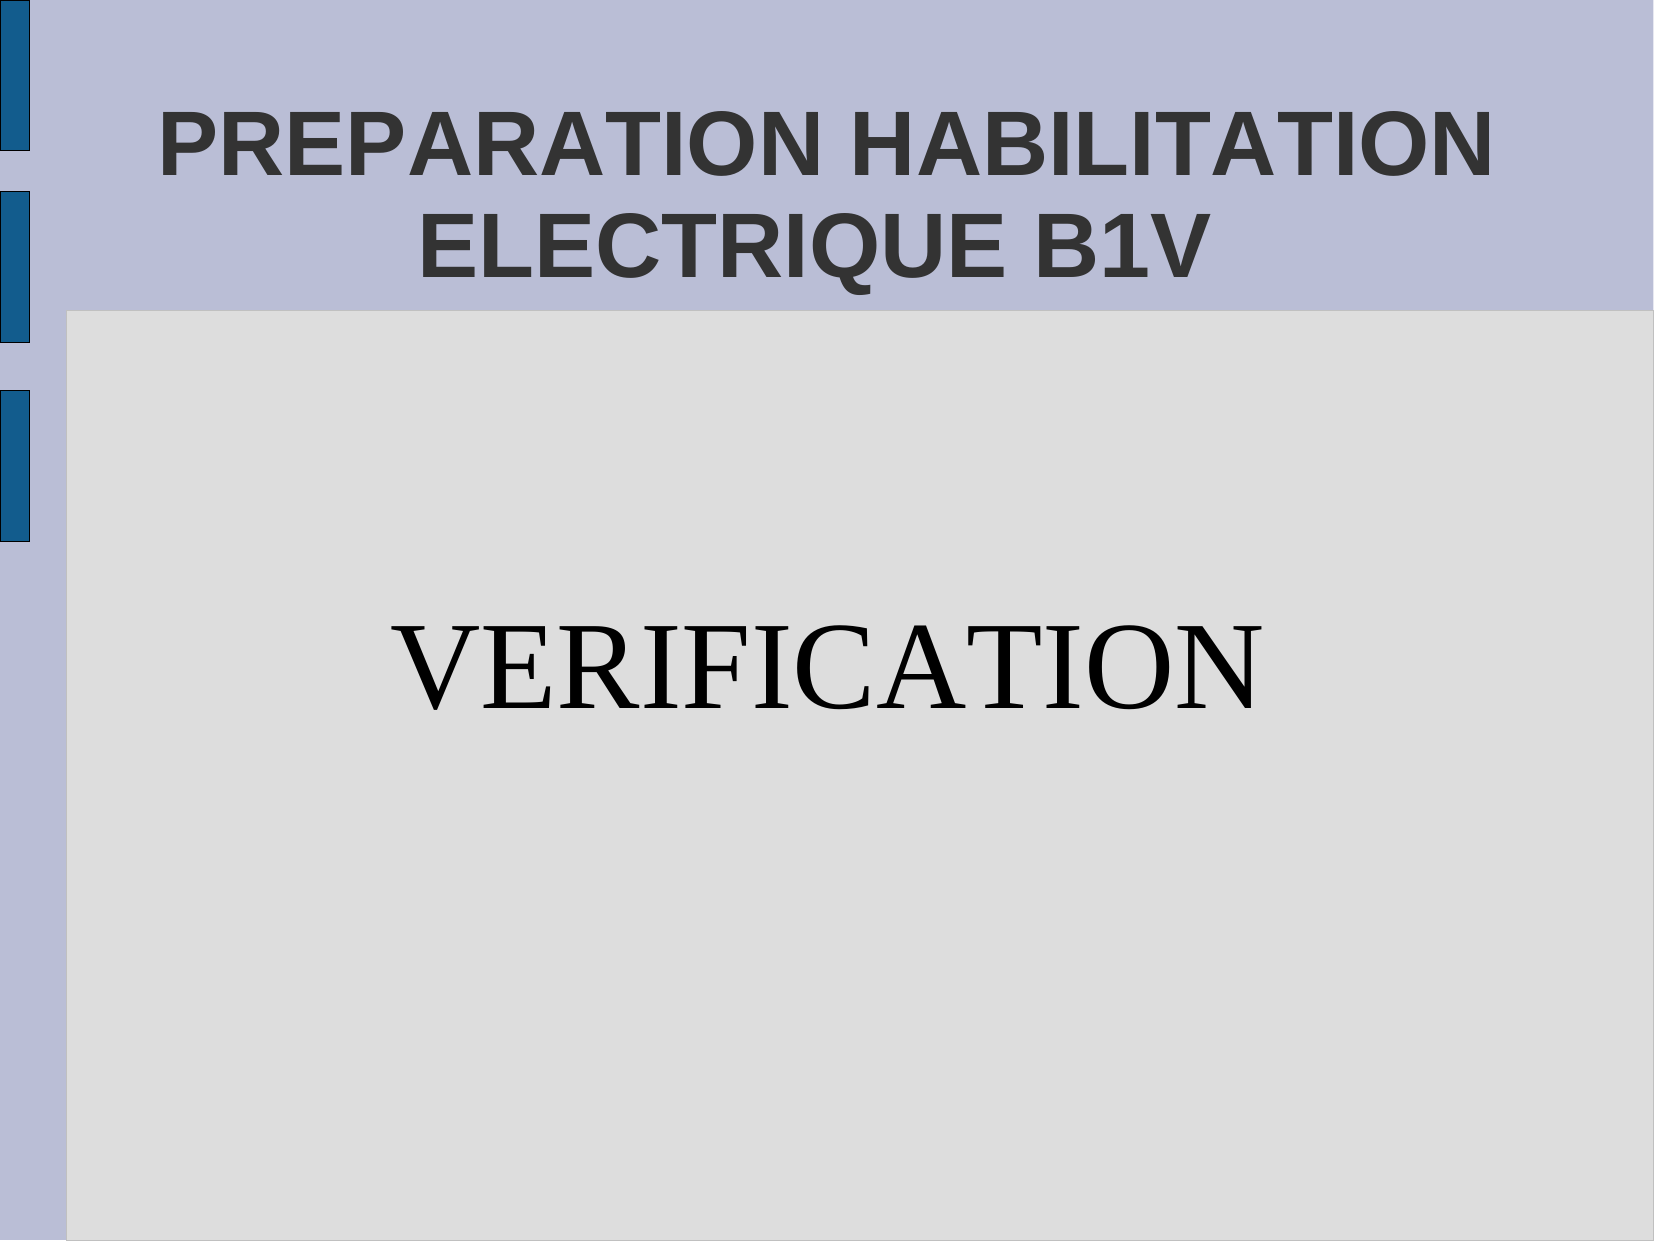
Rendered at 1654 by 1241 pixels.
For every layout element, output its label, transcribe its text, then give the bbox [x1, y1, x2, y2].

title PREPARATION HABILITATION ELECTRIQUE B1V [121, 91, 1534, 299]
text_box VERIFICATION [121, 344, 1534, 1127]
